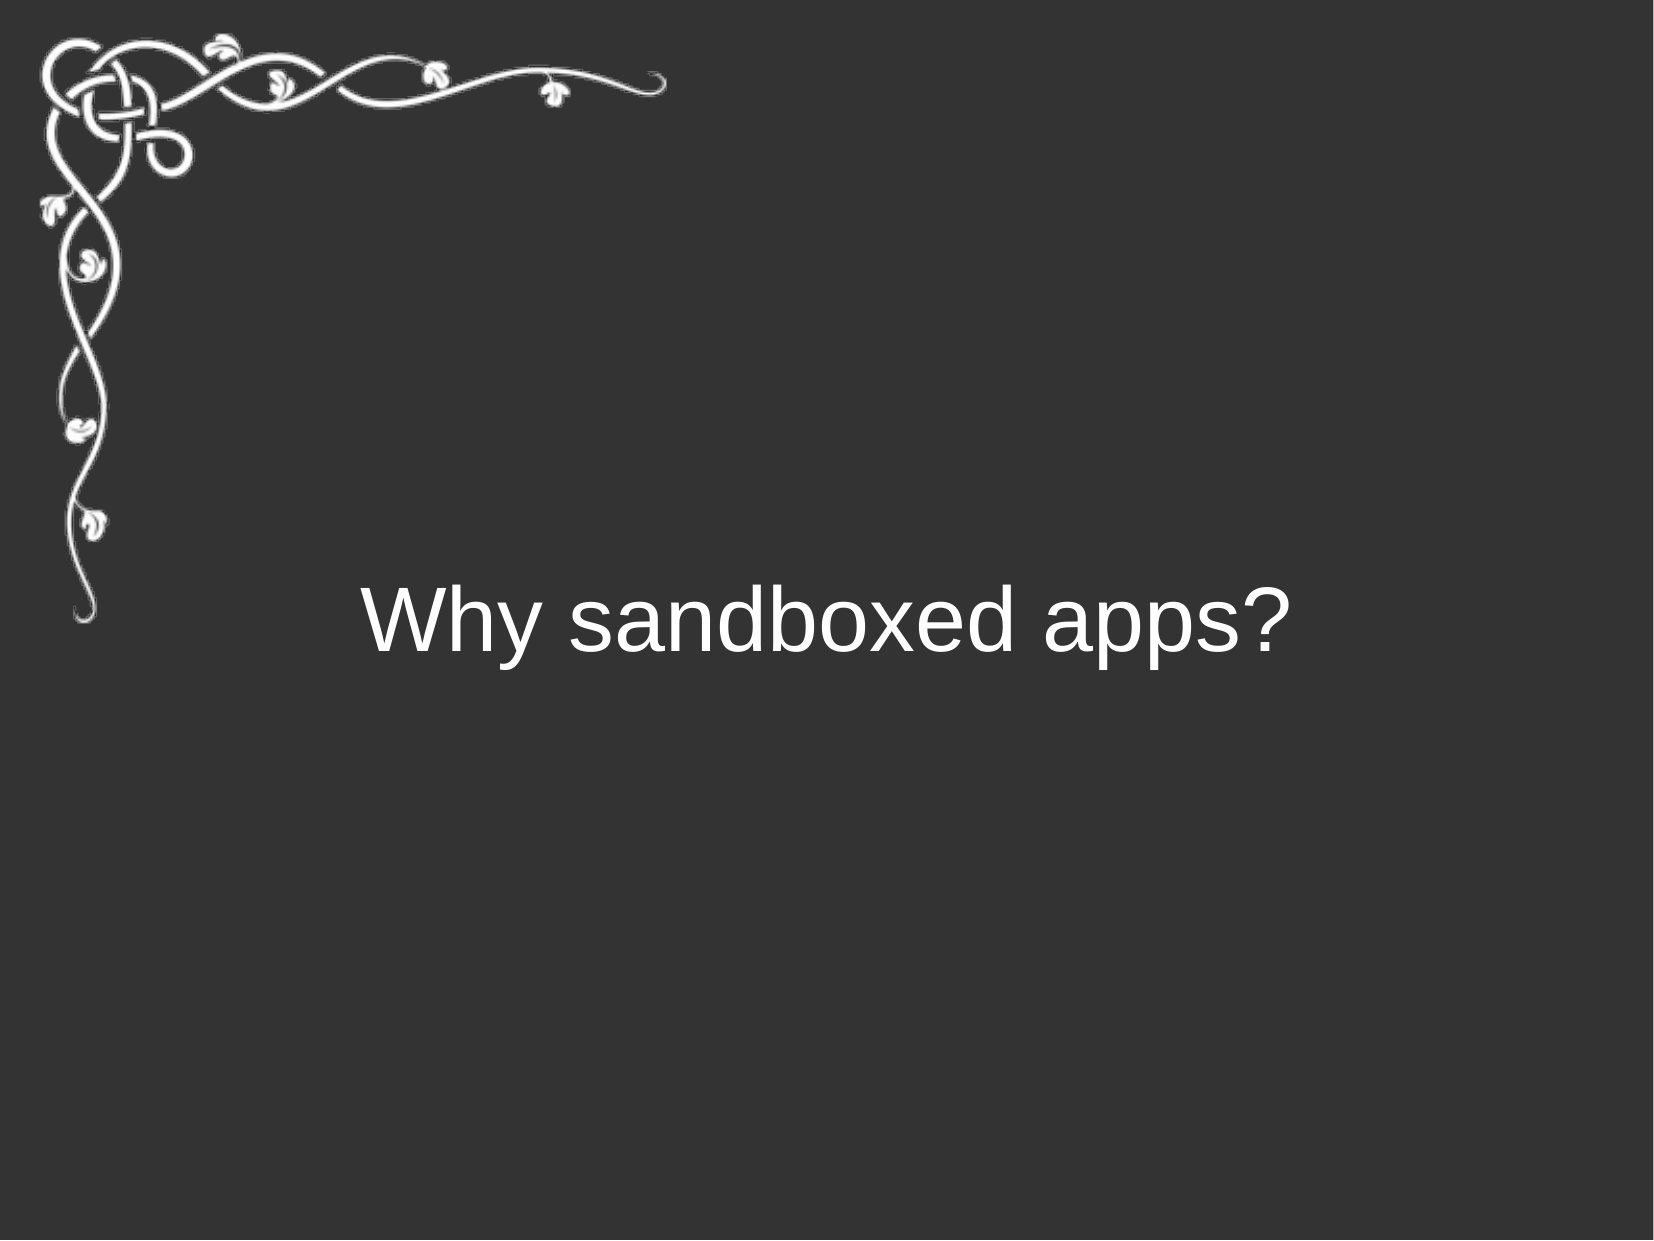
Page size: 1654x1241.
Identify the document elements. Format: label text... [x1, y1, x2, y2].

title Why sandboxed apps? [82, 516, 1571, 724]
picture [0, 0, 721, 682]
